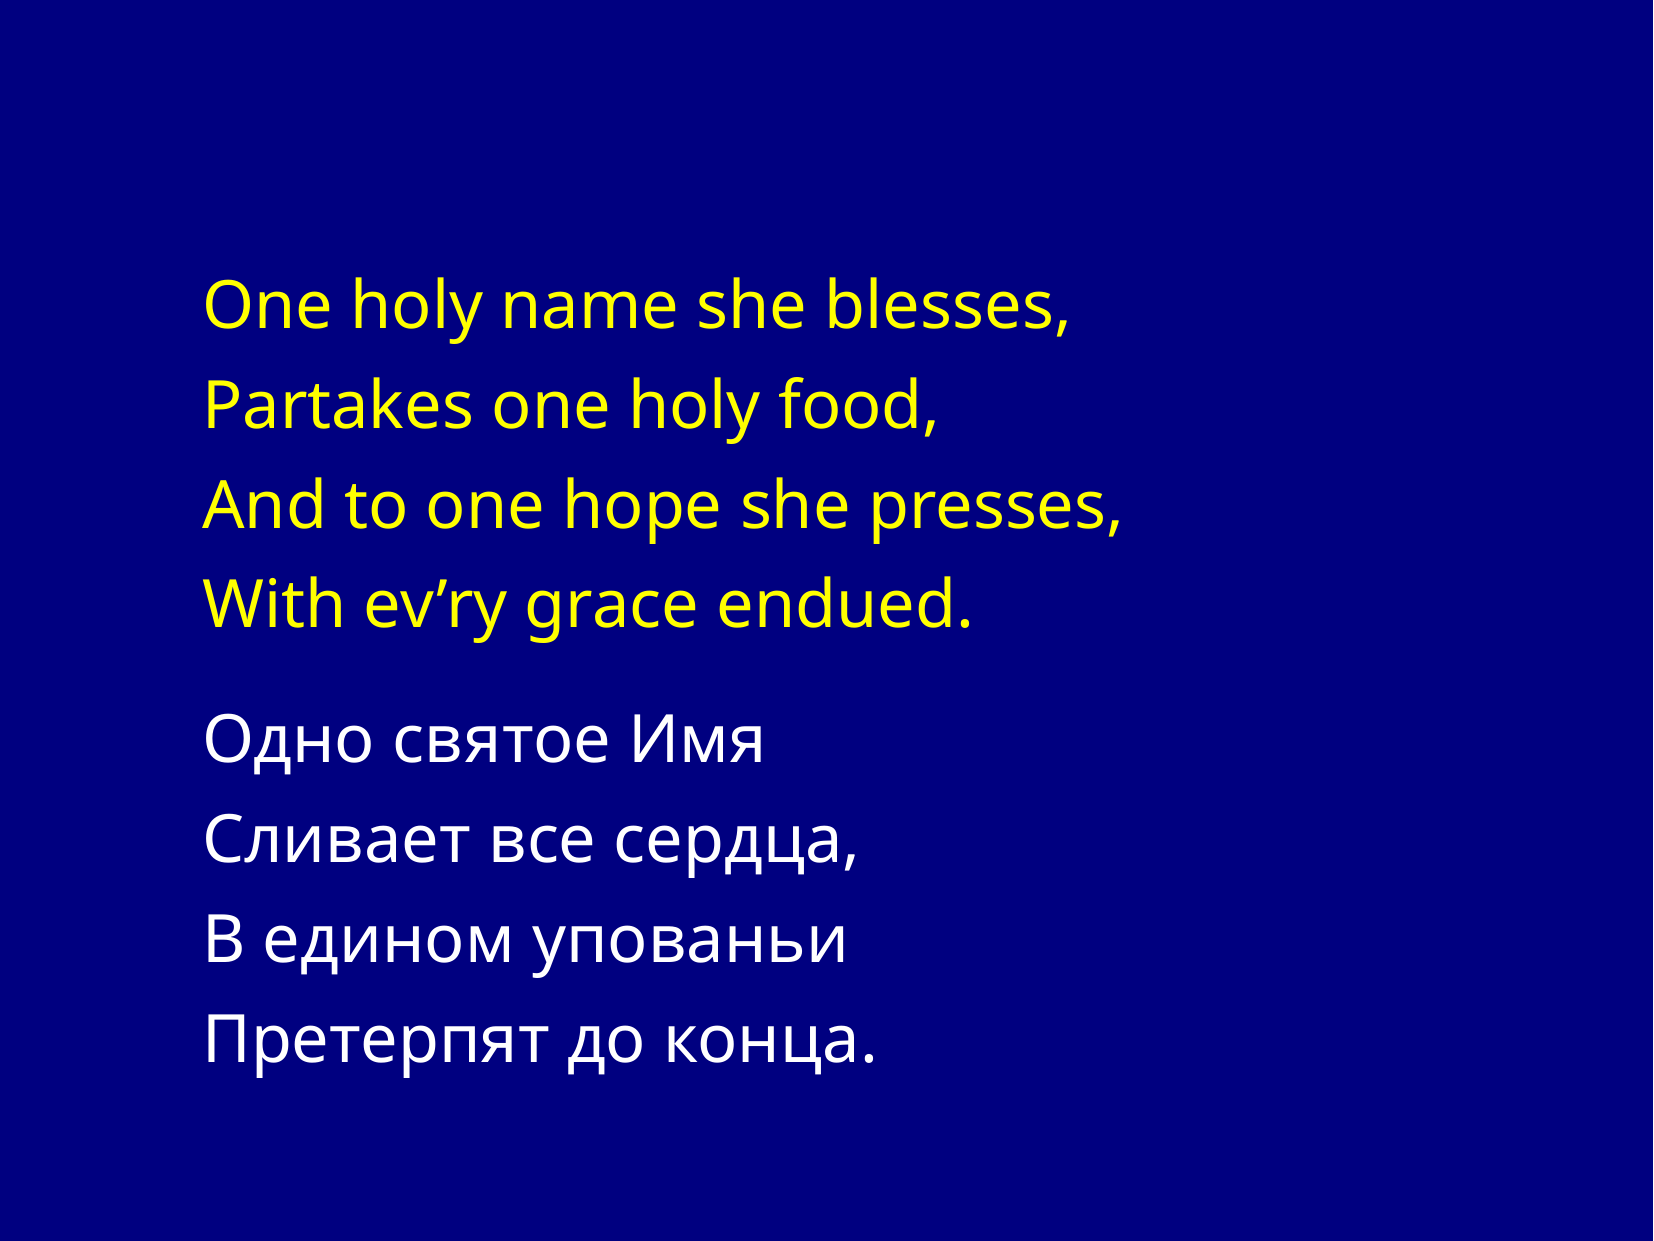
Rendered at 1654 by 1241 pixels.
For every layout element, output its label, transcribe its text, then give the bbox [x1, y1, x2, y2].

text_box One holy name she blesses, Partakes one holy food, And to one hope she presses, With ev’ry grace endued. [75, 150, 1576, 638]
text_box Одно святое Имя Сливает все сердца, В едином упованьи Претерпят до конца. [75, 675, 1576, 1163]
